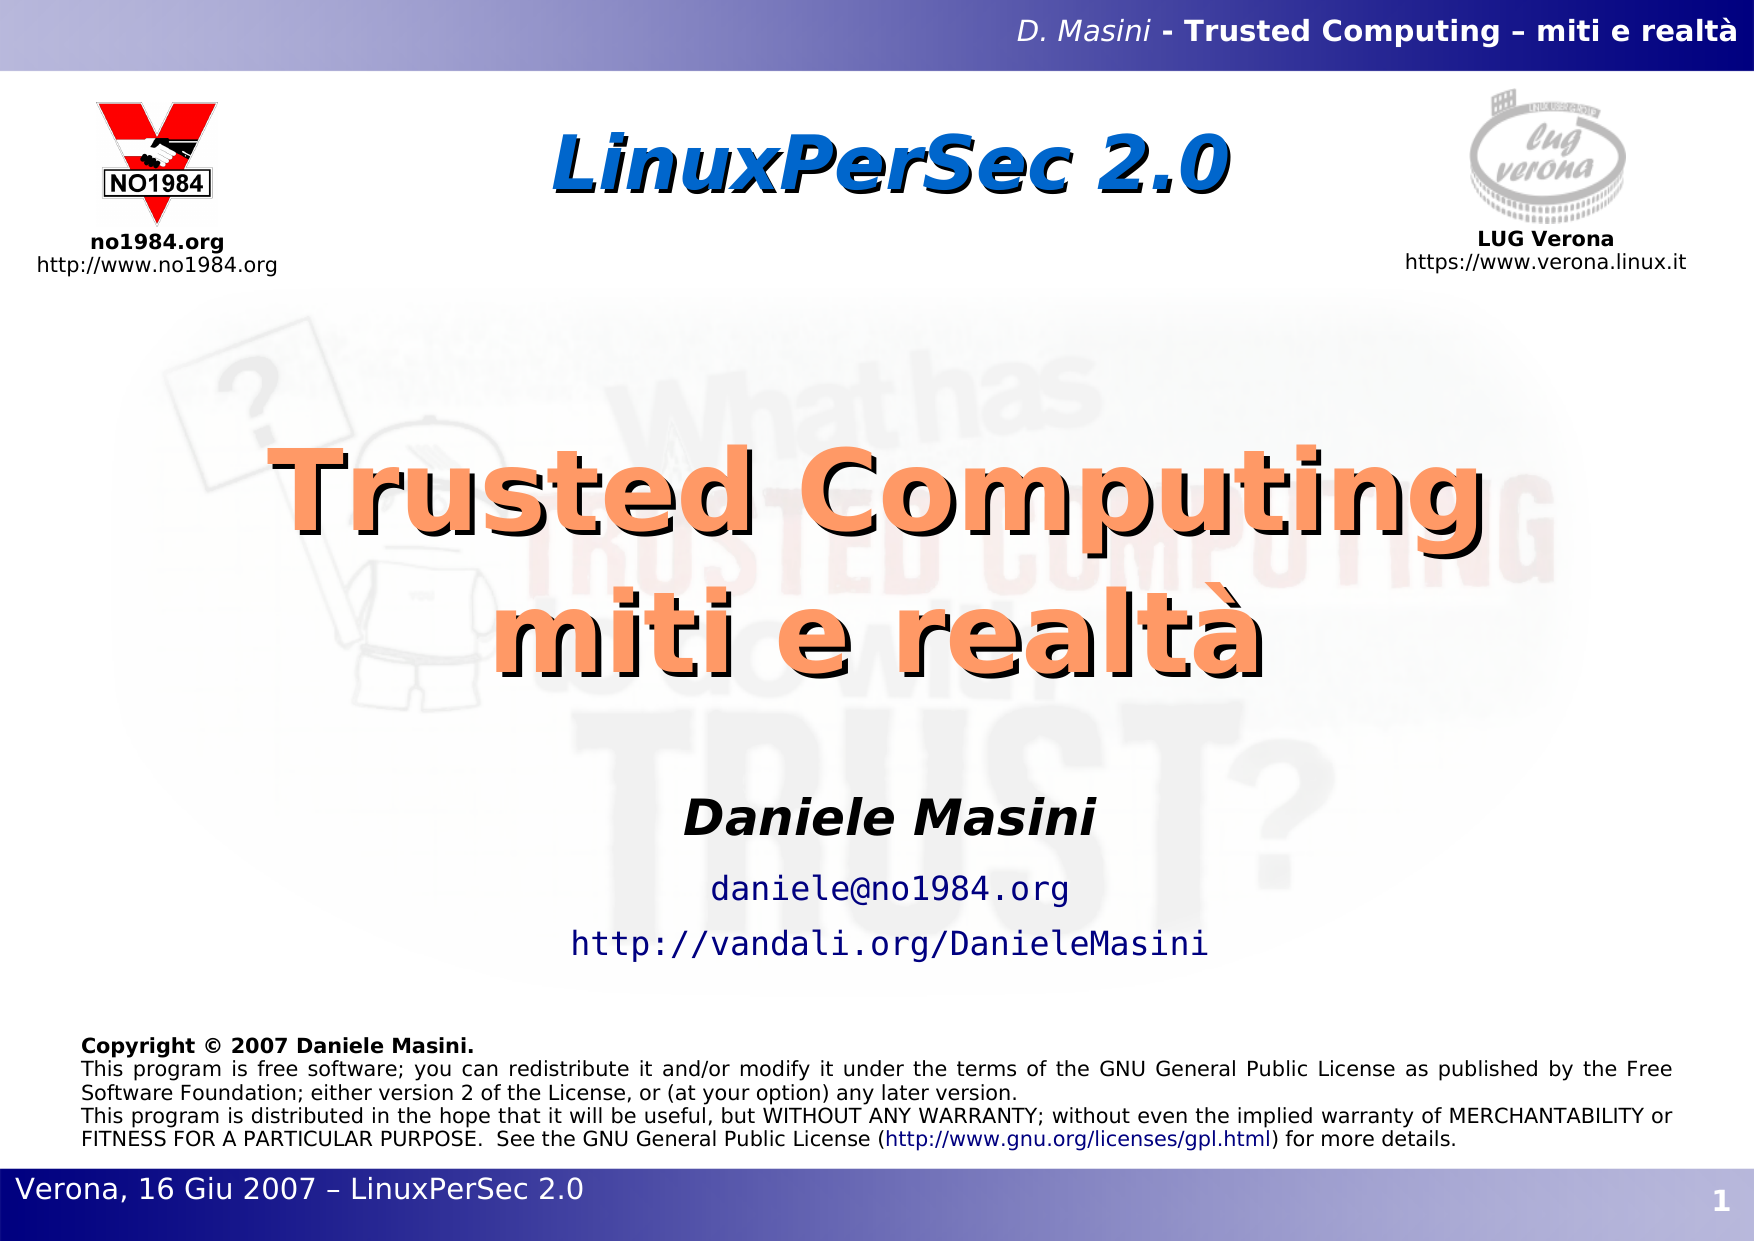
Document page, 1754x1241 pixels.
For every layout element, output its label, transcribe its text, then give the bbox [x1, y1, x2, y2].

text_box Copyright © 2007 Daniele Masini. This program is free software; you can redistribute it and/or modify it under the terms of the GNU General Public License as published by the Free Software Foundation; either version 2 of the License, or (at your option) any later version. This program is distributed in the hope that it will be useful, but WITHOUT ANY WARRANTY; without even the implied warranty of MERCHANTABILITY or FITNESS FOR A PARTICULAR PURPOSE. See the GNU General Public License (http://www.gnu.org/licenses/gpl.html) for more details. [81, 1034, 1673, 1162]
text_box Trusted Computing miti e realtà [87, 422, 1667, 705]
text_box Daniele Masini daniele@no1984.org http://vandali.org/DanieleMasini [256, 791, 1525, 966]
text_box LinuxPerSec 2.0 [482, 123, 1300, 249]
picture [0, 0, 1754, 1241]
text_box LUG Verona https://www.verona.linux.it [1348, 227, 1744, 281]
text_box no1984.org http://www.no1984.org [27, 230, 288, 284]
